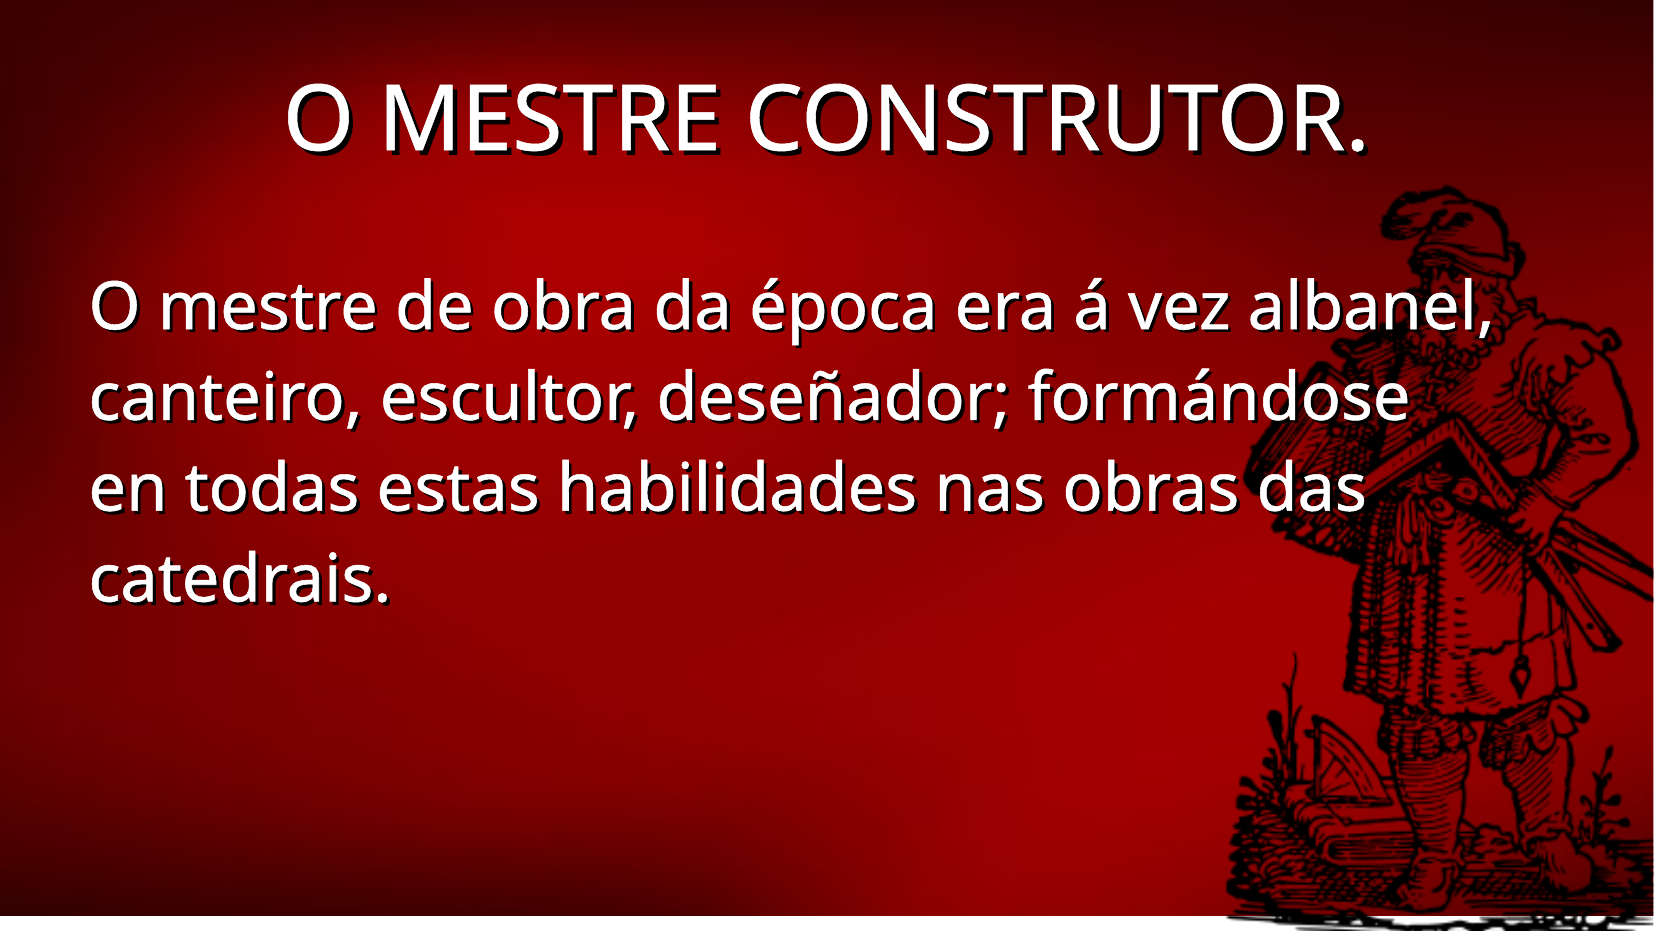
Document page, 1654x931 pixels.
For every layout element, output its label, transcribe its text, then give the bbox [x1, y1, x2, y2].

picture [0, 0, 1654, 931]
list O mestre de obra da época era á vez albanel, canteiro, escultor, deseñador; formándose en todas estas habilidades nas obras das catedrais. [17, 257, 1506, 798]
title O MESTRE CONSTRUTOR. [82, 37, 1571, 193]
